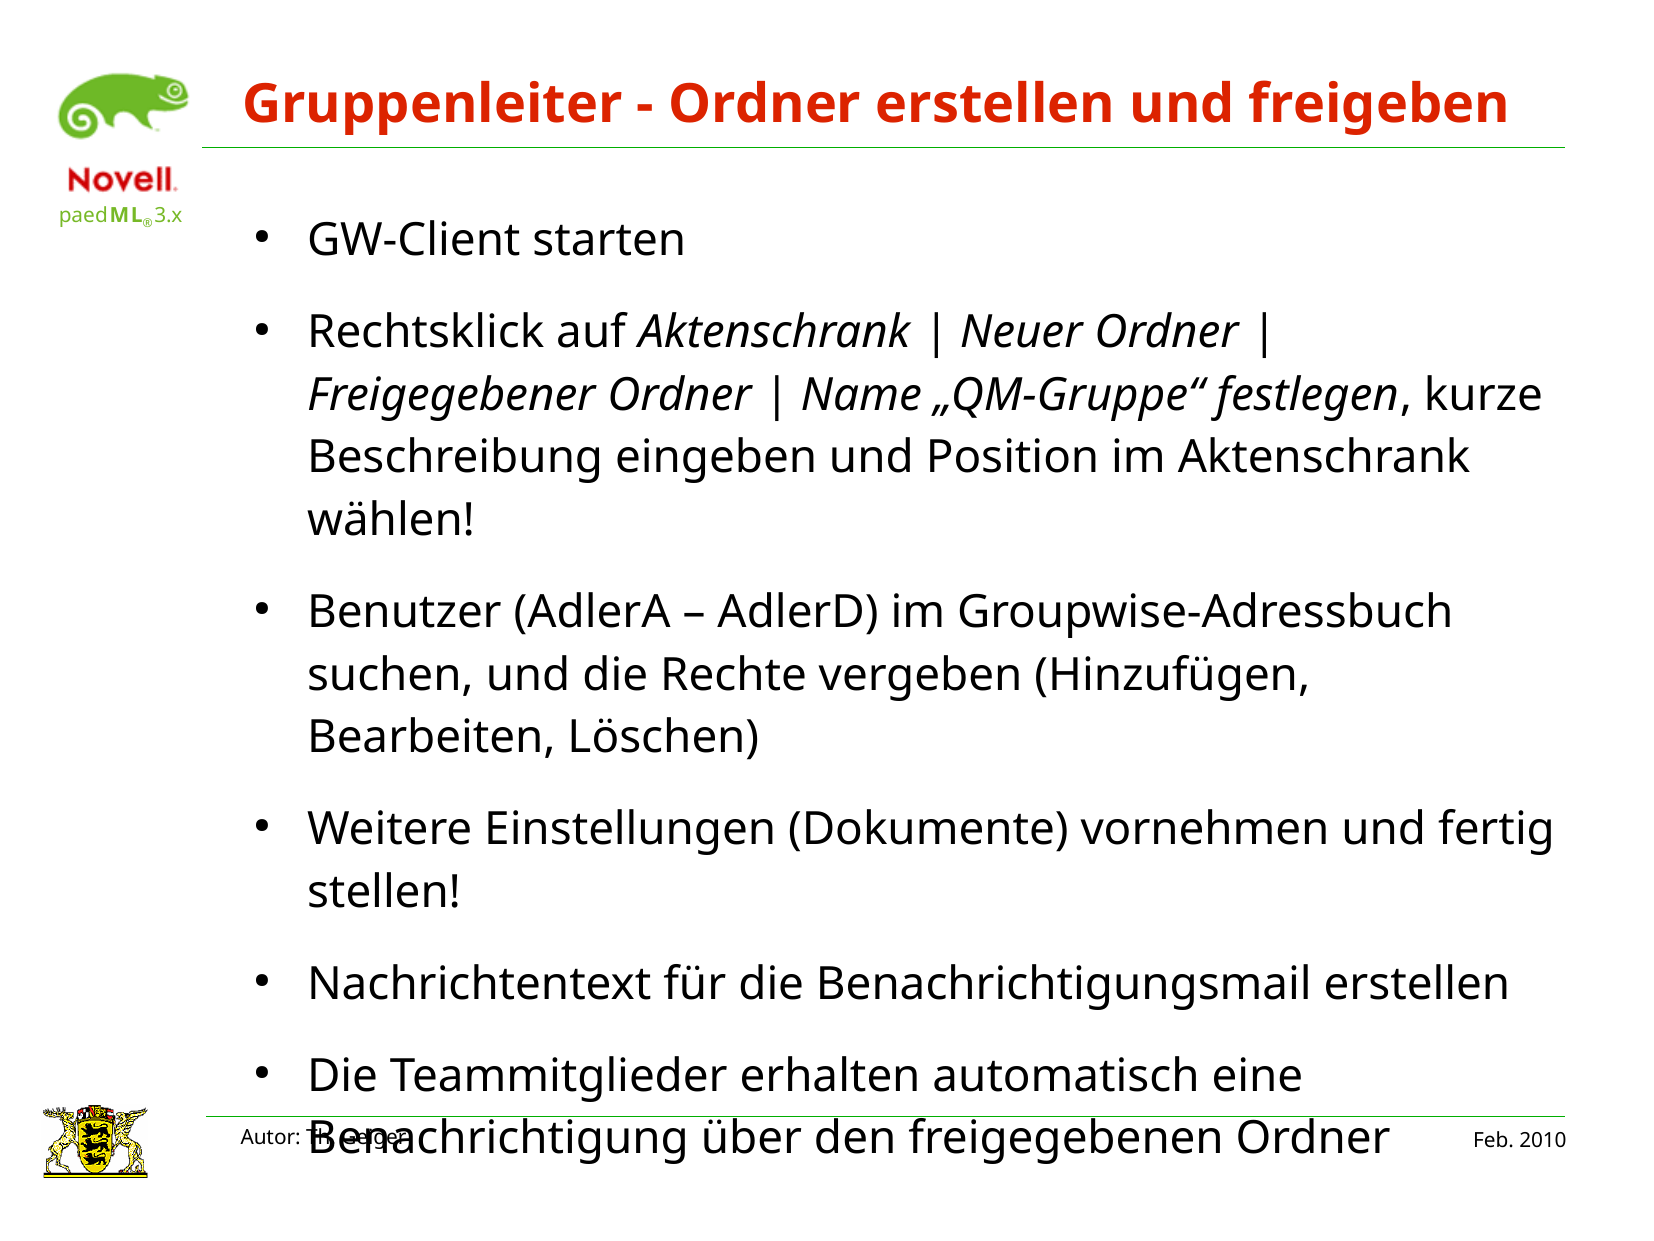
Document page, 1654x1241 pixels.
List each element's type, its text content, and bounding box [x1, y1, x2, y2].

title Gruppenleiter - Ordner erstellen und freigeben [242, 67, 1577, 136]
picture [41, 1104, 148, 1180]
picture [44, 56, 202, 214]
list GW-Client starten Rechtsklick auf Aktenschrank | Neuer Ordner | Freigegebener Ordner | Name „QM-Gruppe“ festlegen, kurze Beschreibung eingeben und Position im Aktenschrank wählen! Benutzer (AdlerA – AdlerD) im Groupwise-Adressbuch suchen, und die Rechte vergeben (Hinzufügen, Bearbeiten, Löschen) Weitere Einstellungen (Dokumente) vornehmen und fertig stellen! Nachrichtentext für die Benachrichtigungsmail erstellen Die Teammitglieder erhalten automatisch eine Benachrichtigung über den freigegebenen Ordner [236, 206, 1565, 1064]
